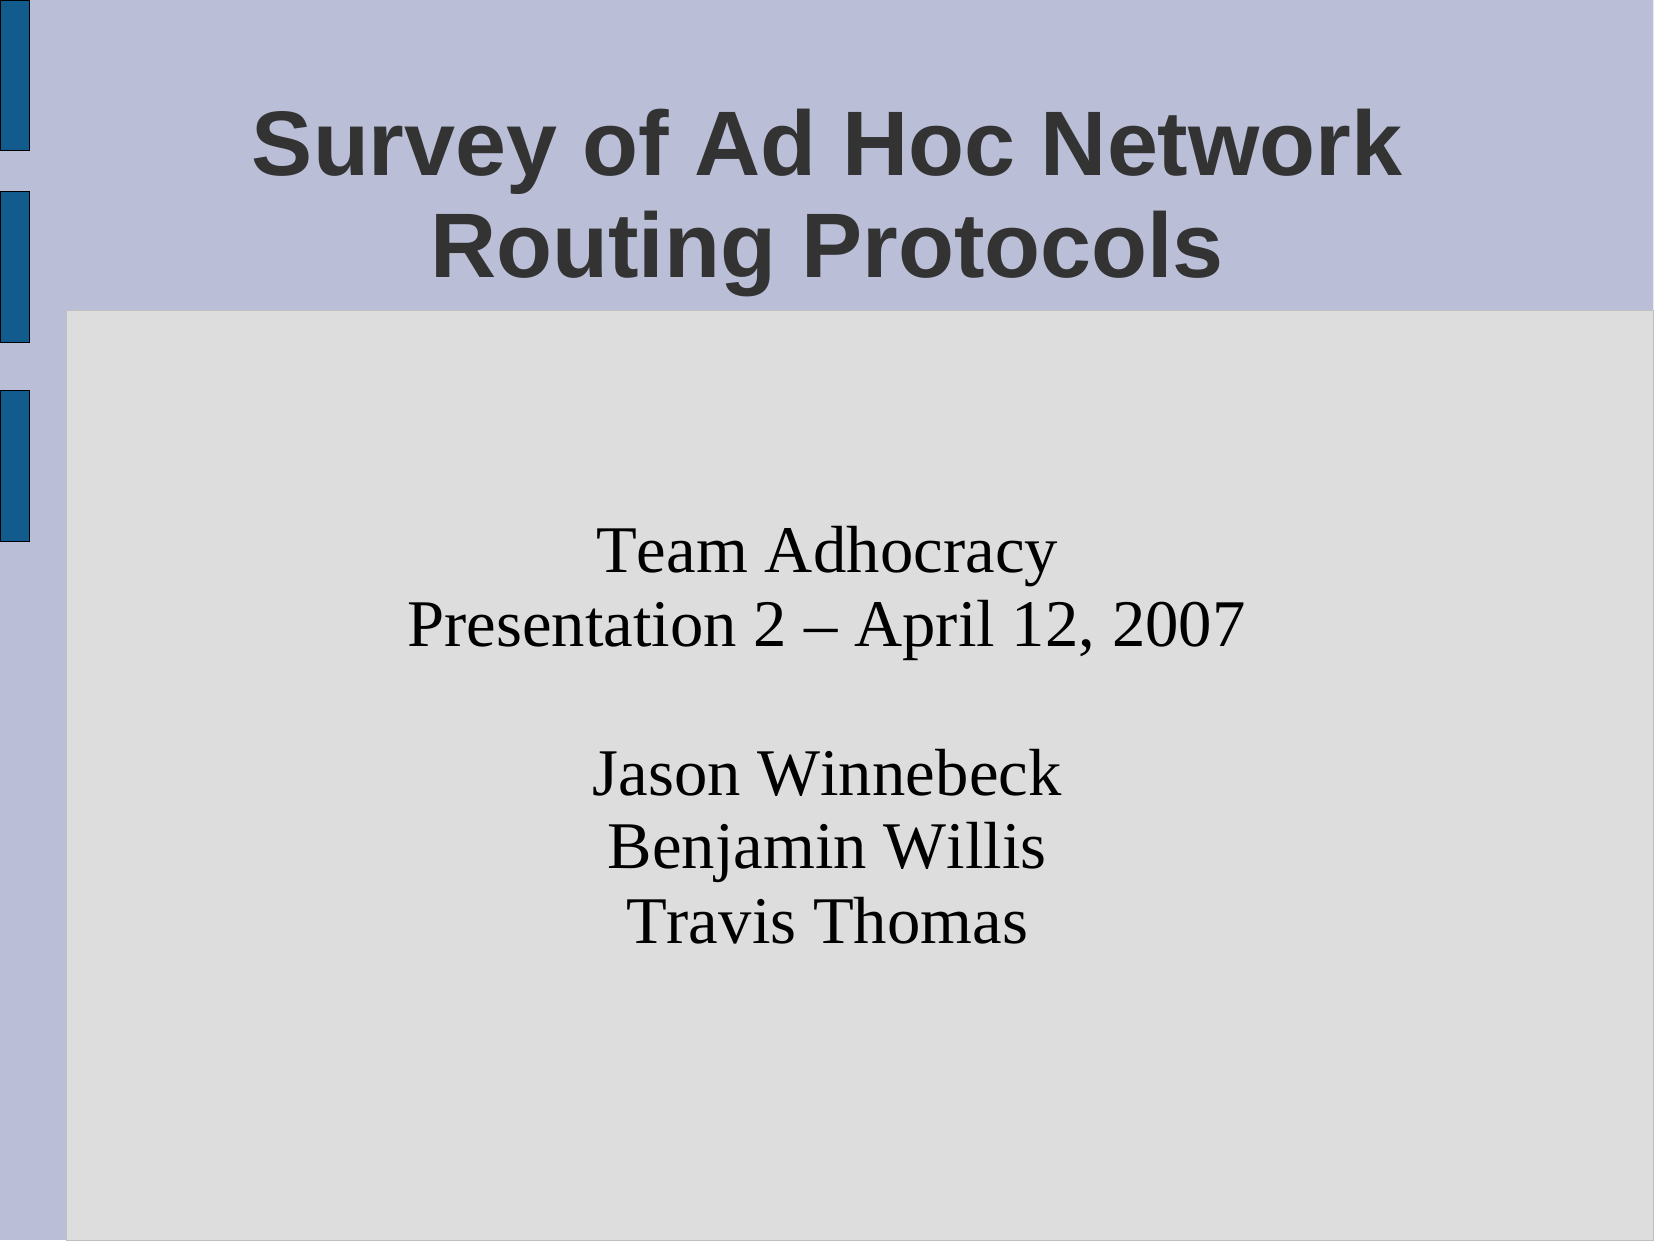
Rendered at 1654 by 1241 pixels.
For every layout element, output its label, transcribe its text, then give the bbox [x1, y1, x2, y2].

subtitle Team Adhocracy Presentation 2 – April 12, 2007 Jason Winnebeck Benjamin Willis Travis Thomas [121, 344, 1534, 1127]
title Survey of Ad Hoc Network Routing Protocols [121, 91, 1534, 299]
